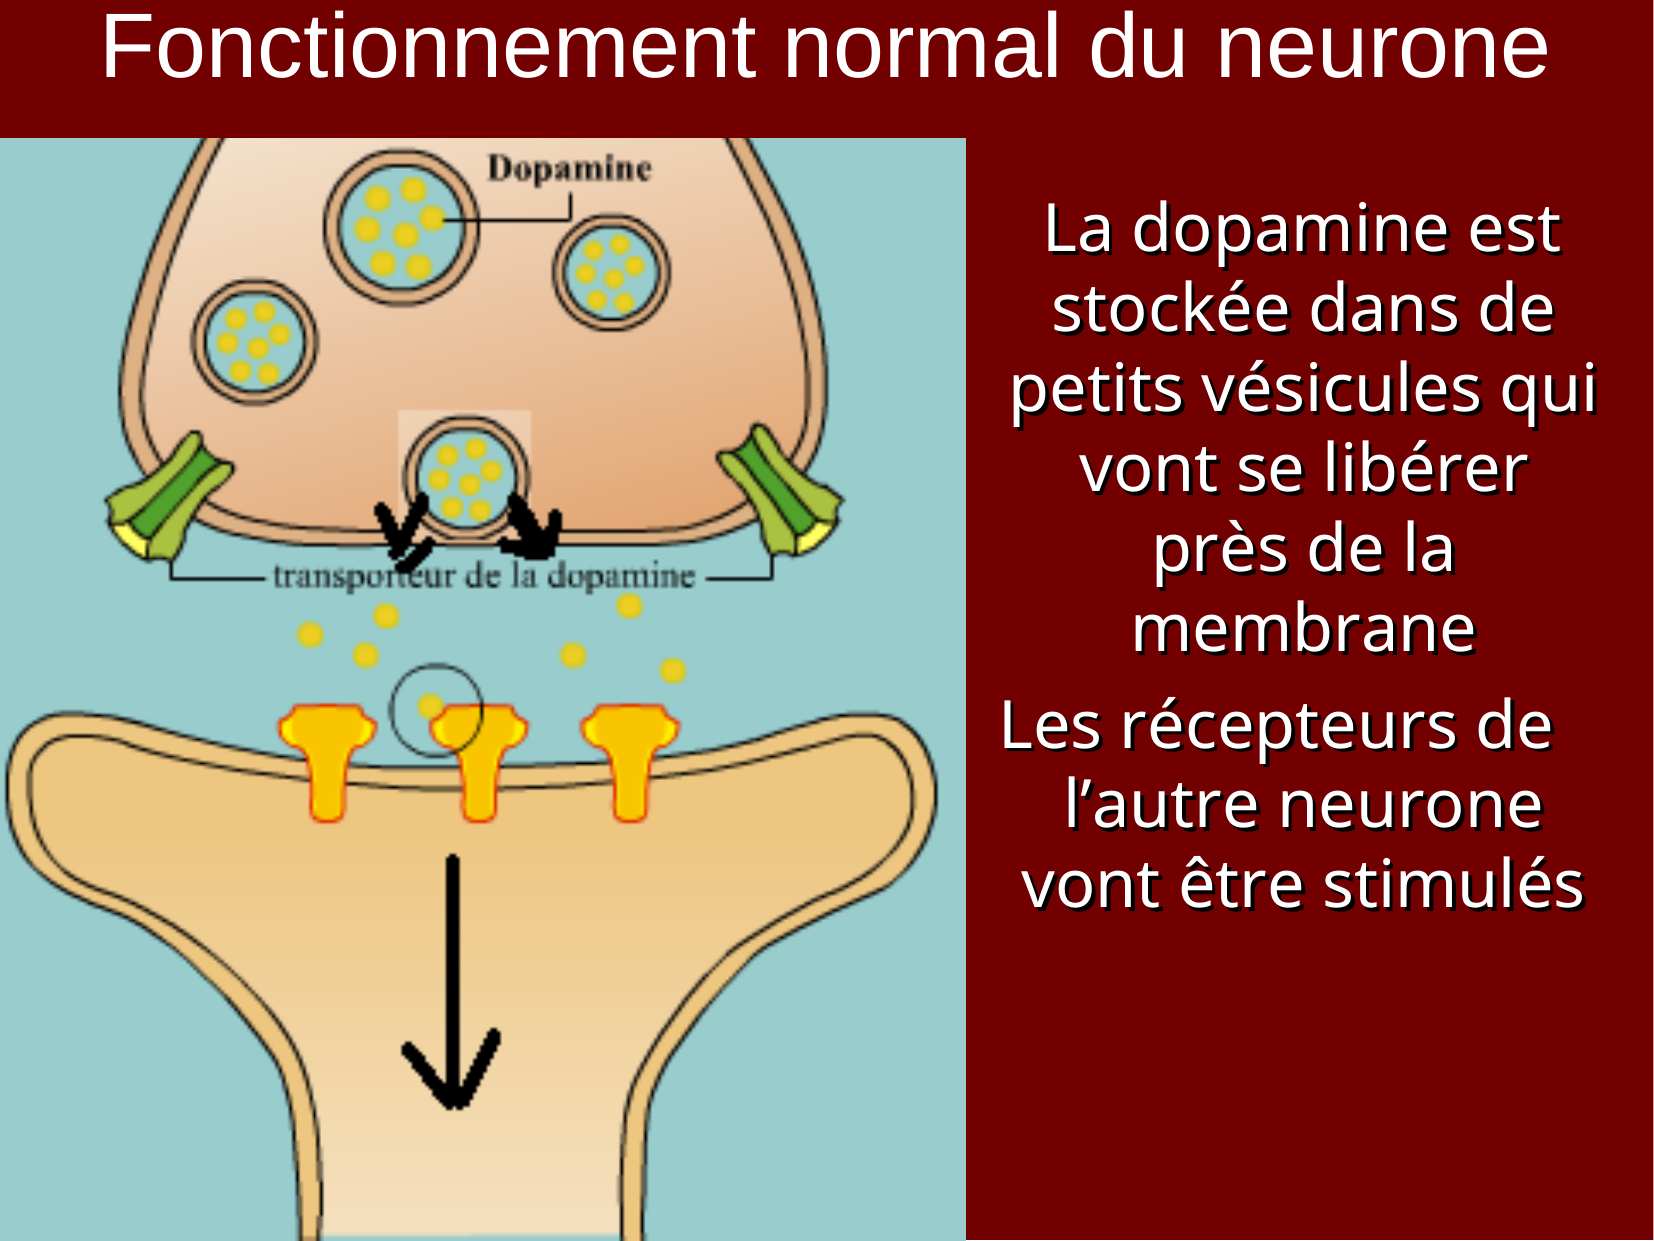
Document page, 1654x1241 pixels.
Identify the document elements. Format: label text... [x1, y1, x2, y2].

chart [0, 138, 966, 1241]
text_box La dopamine est stockée dans de petits vésicules qui vont se libérer près de la membrane Les récepteurs de l’autre neurone vont être stimulés [966, 177, 1622, 1193]
title Fonctionnement normal du neurone [0, 0, 1654, 166]
